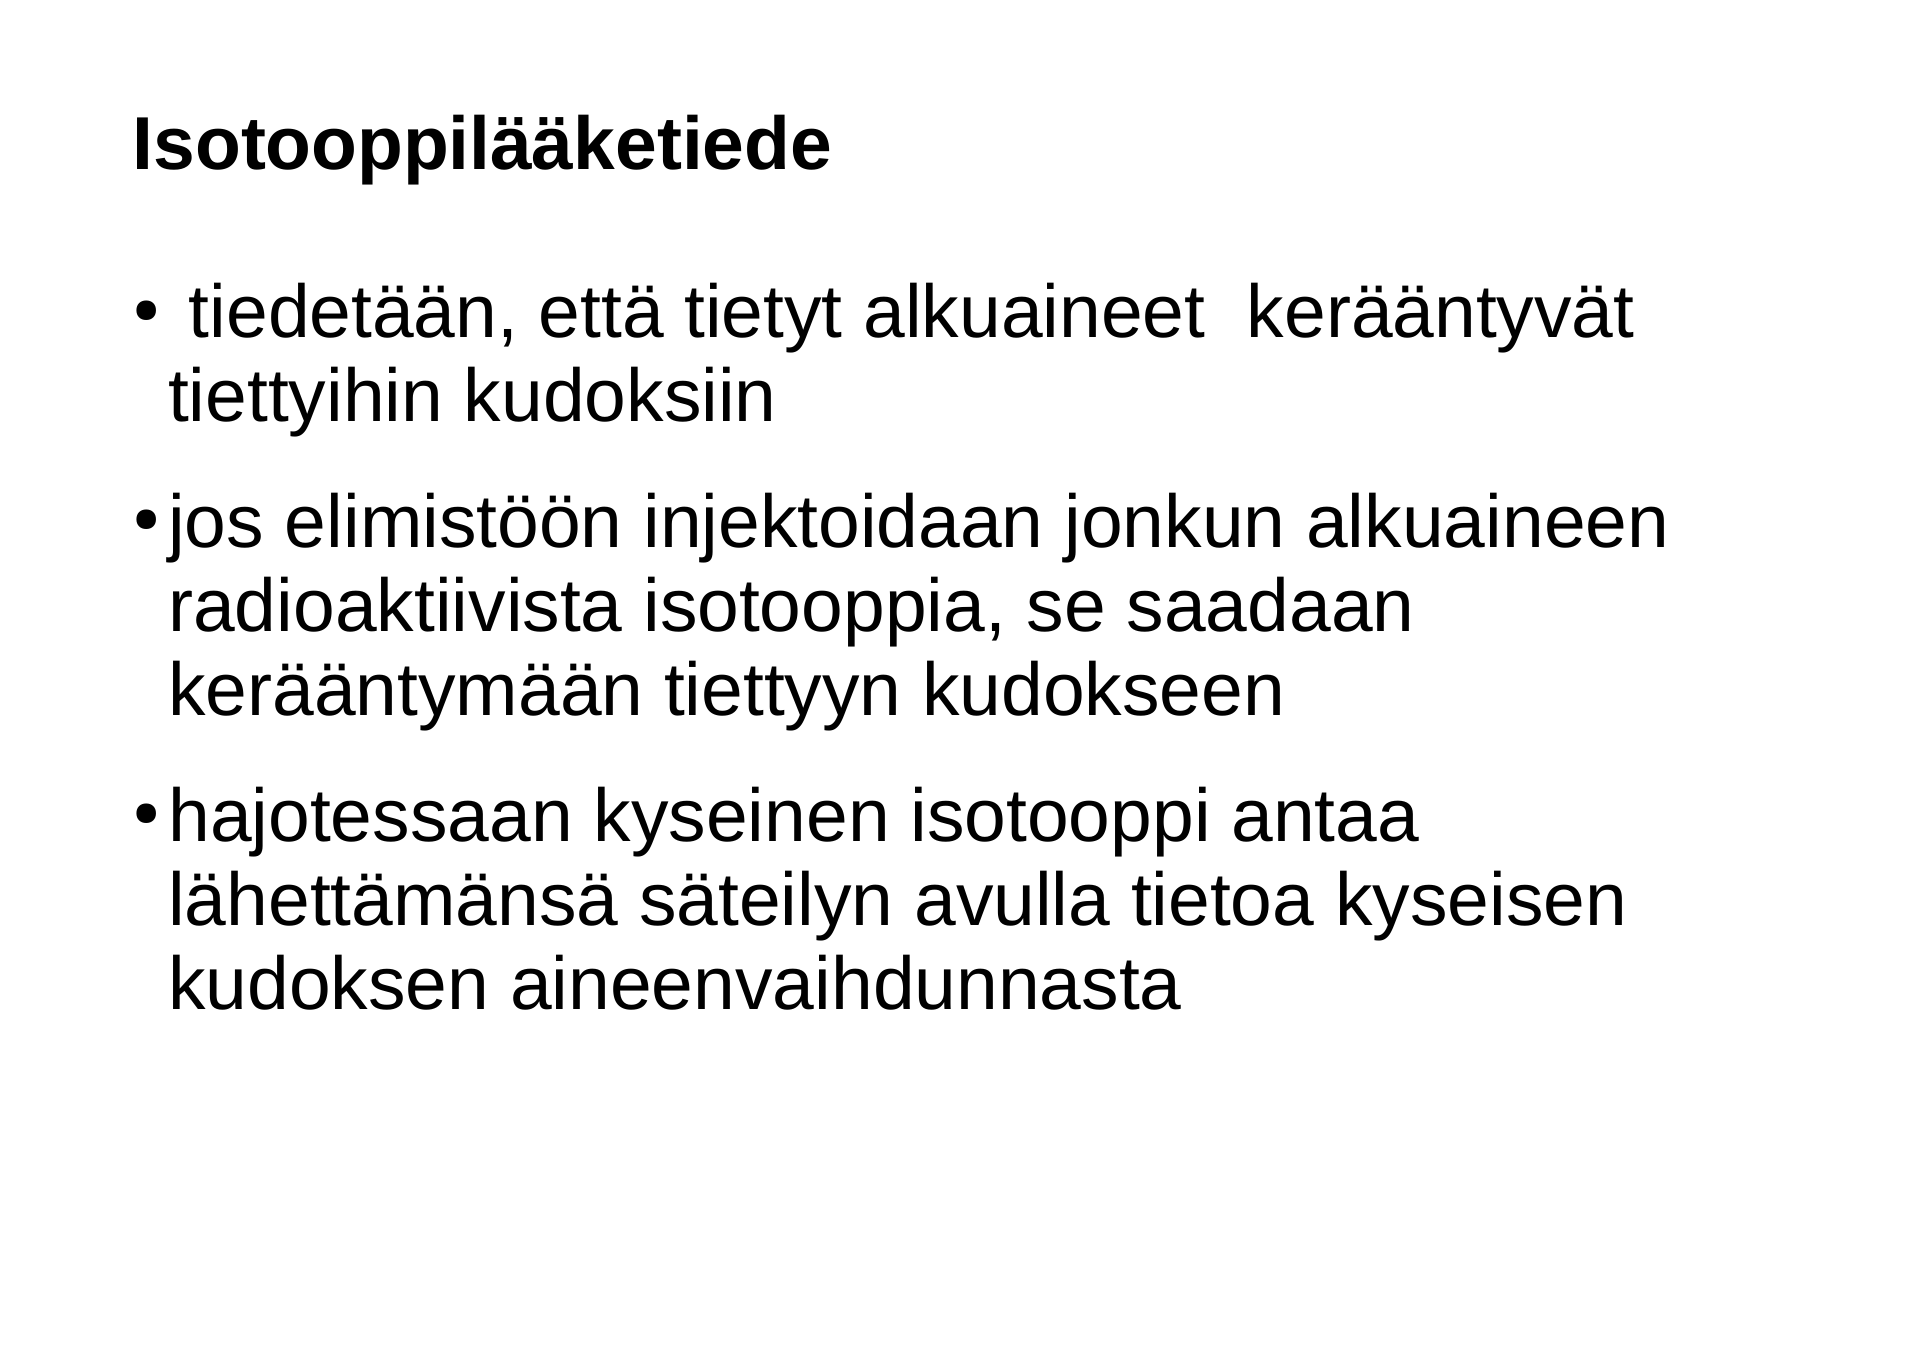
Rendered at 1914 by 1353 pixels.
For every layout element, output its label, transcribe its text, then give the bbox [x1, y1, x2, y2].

text_box Isotooppilääketiede tiedetään, että tietyt alkuaineet kerääntyvät tiettyihin kudoksiin jos elimistöön injektoidaan jonkun alkuaineen radioaktiivista isotooppia, se saadaan kerääntymään tiettyyn kudokseen hajotessaan kyseinen isotooppi antaa lähettämänsä säteilyn avulla tietoa kyseisen kudoksen aineenvaihdunnasta [118, 94, 1808, 1076]
